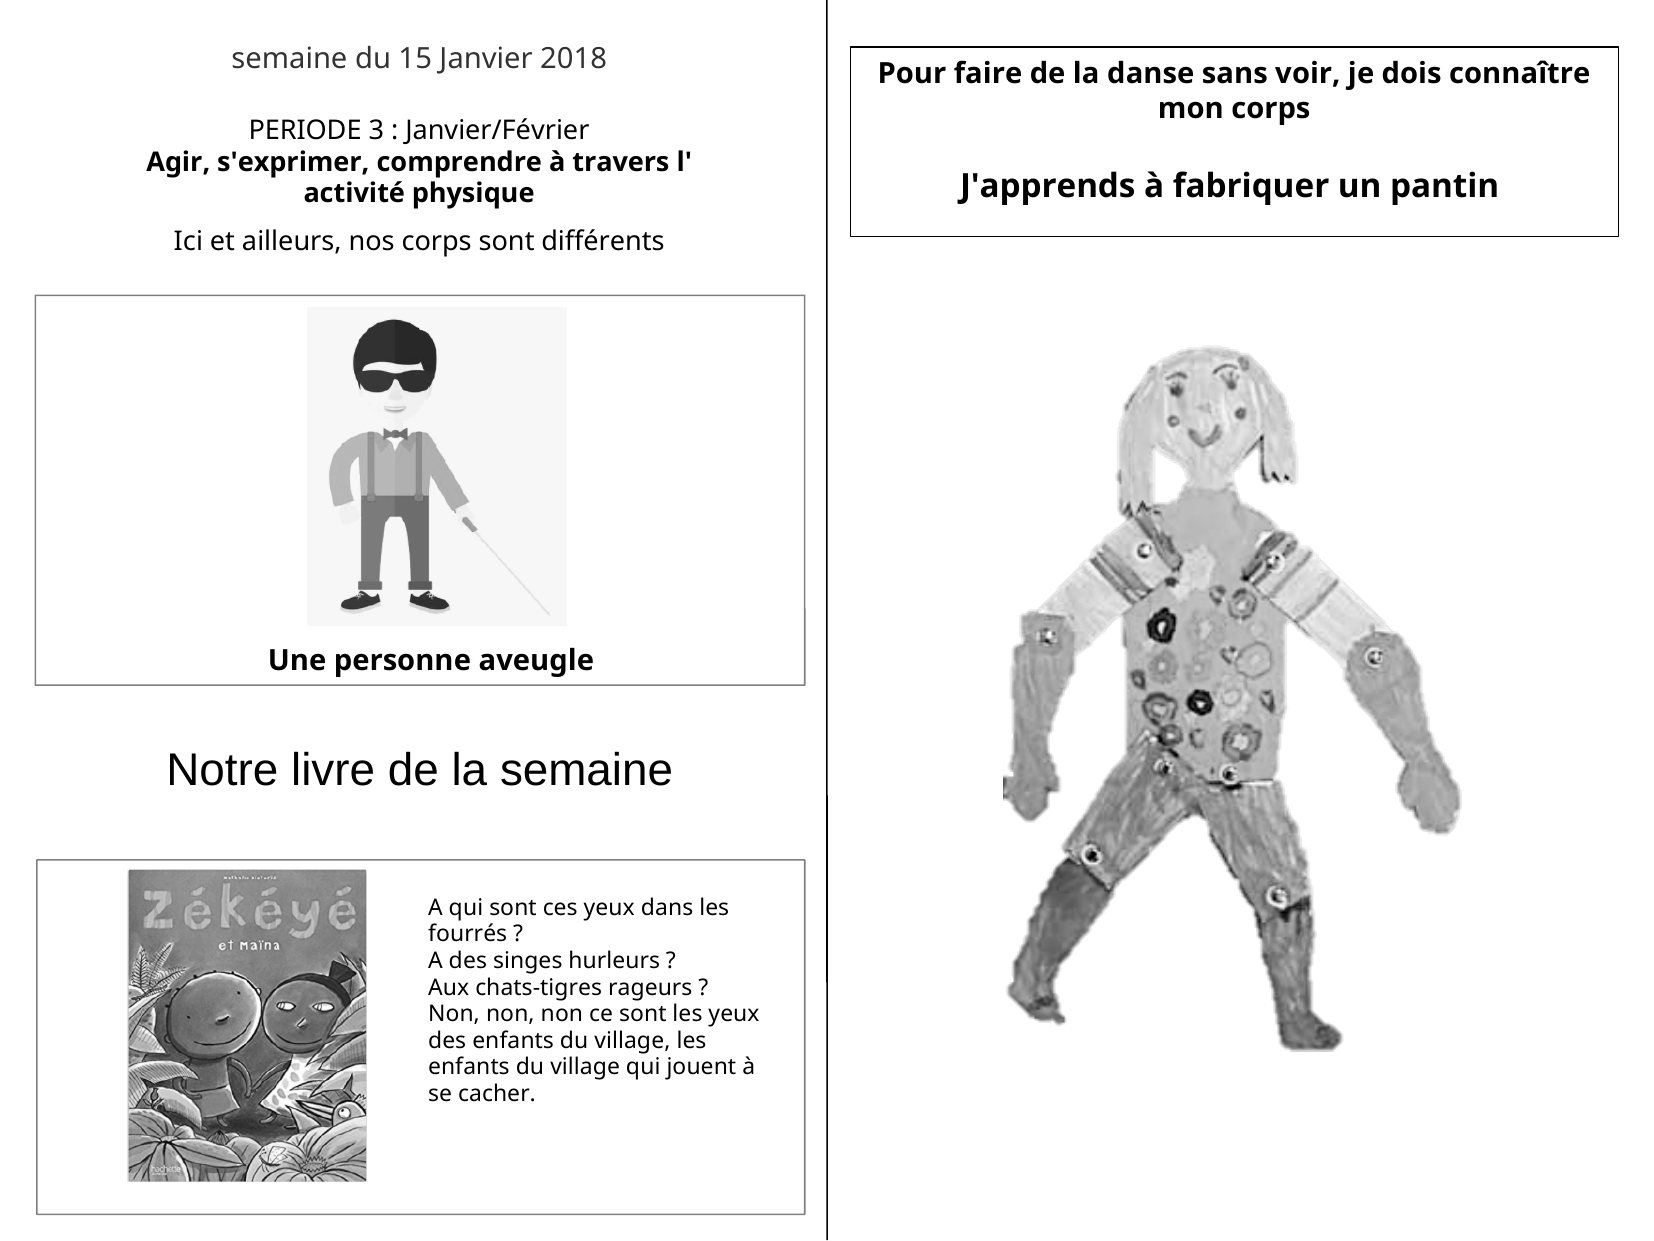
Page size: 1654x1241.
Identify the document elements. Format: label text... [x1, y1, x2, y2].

text_box [35, 295, 805, 686]
text_box Notre livre de la semaine [35, 734, 805, 898]
picture [1003, 330, 1477, 1052]
text_box A qui sont ces yeux dans les fourrés ? A des singes hurleurs ? Aux chats-tigres rageurs ? Non, non, non ce sont les yeux des enfants du village, les enfants du village qui jouent à se cacher. [413, 898, 780, 1182]
picture [127, 869, 367, 1182]
picture [307, 307, 567, 627]
text_box Une personne aveugle [118, 625, 745, 725]
text_box PERIODE 3 : Janvier/Février Agir, s'exprimer, comprendre à travers l' activité physique [82, 106, 756, 218]
text_box Pour faire de la danse sans voir, je dois connaître mon corps J'apprends à fabriquer un pantin [850, 47, 1619, 237]
text_box semaine du 15 Janvier 2018 [59, 35, 780, 119]
text_box Ici et ailleurs, nos corps sont différents [129, 215, 709, 295]
